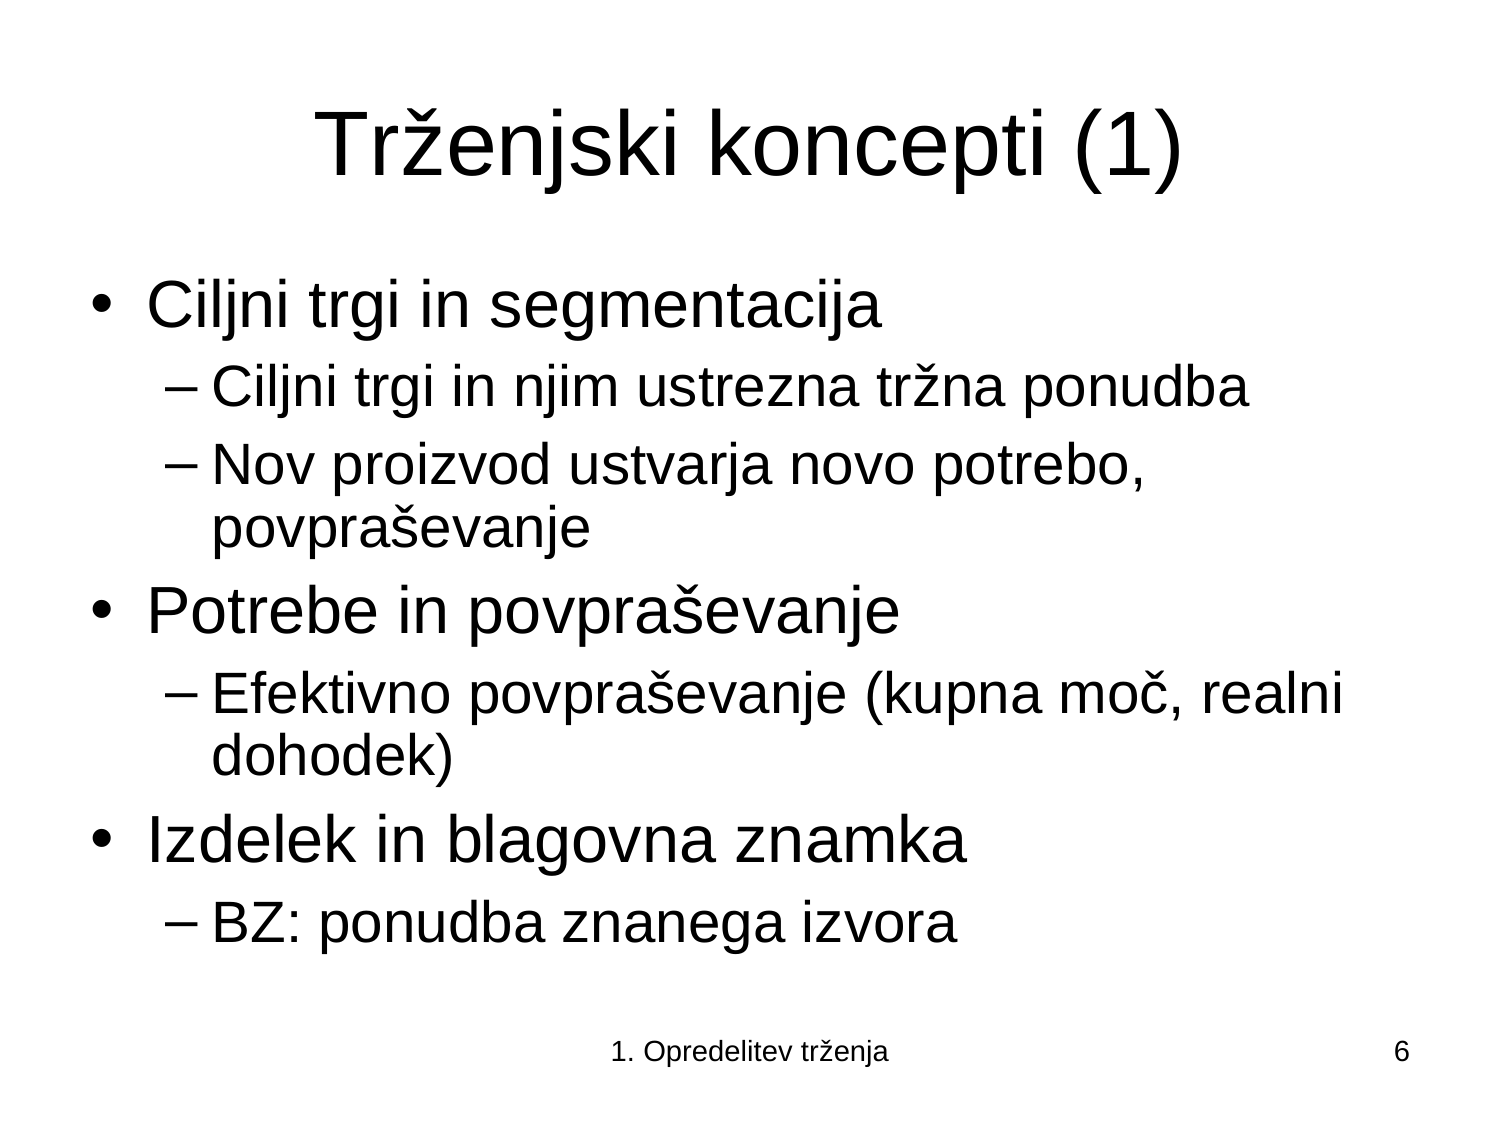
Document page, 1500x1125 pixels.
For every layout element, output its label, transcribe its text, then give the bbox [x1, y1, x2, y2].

text_box <number> [1074, 1054, 1426, 1103]
list Ciljni trgi in segmentacija Ciljni trgi in njim ustrezna tržna ponudba Nov proizvod ustvarja novo potrebo, povpraševanje Potrebe in povpraševanje Efektivno povpraševanje (kupna moč, realni dohodek) Izdelek in blagovna znamka BZ: ponudba znanega izvora [75, 262, 1426, 1054]
text_box 1. Opredelitev trženja [512, 1054, 988, 1103]
title Trženjski koncepti (1) [75, 45, 1426, 233]
